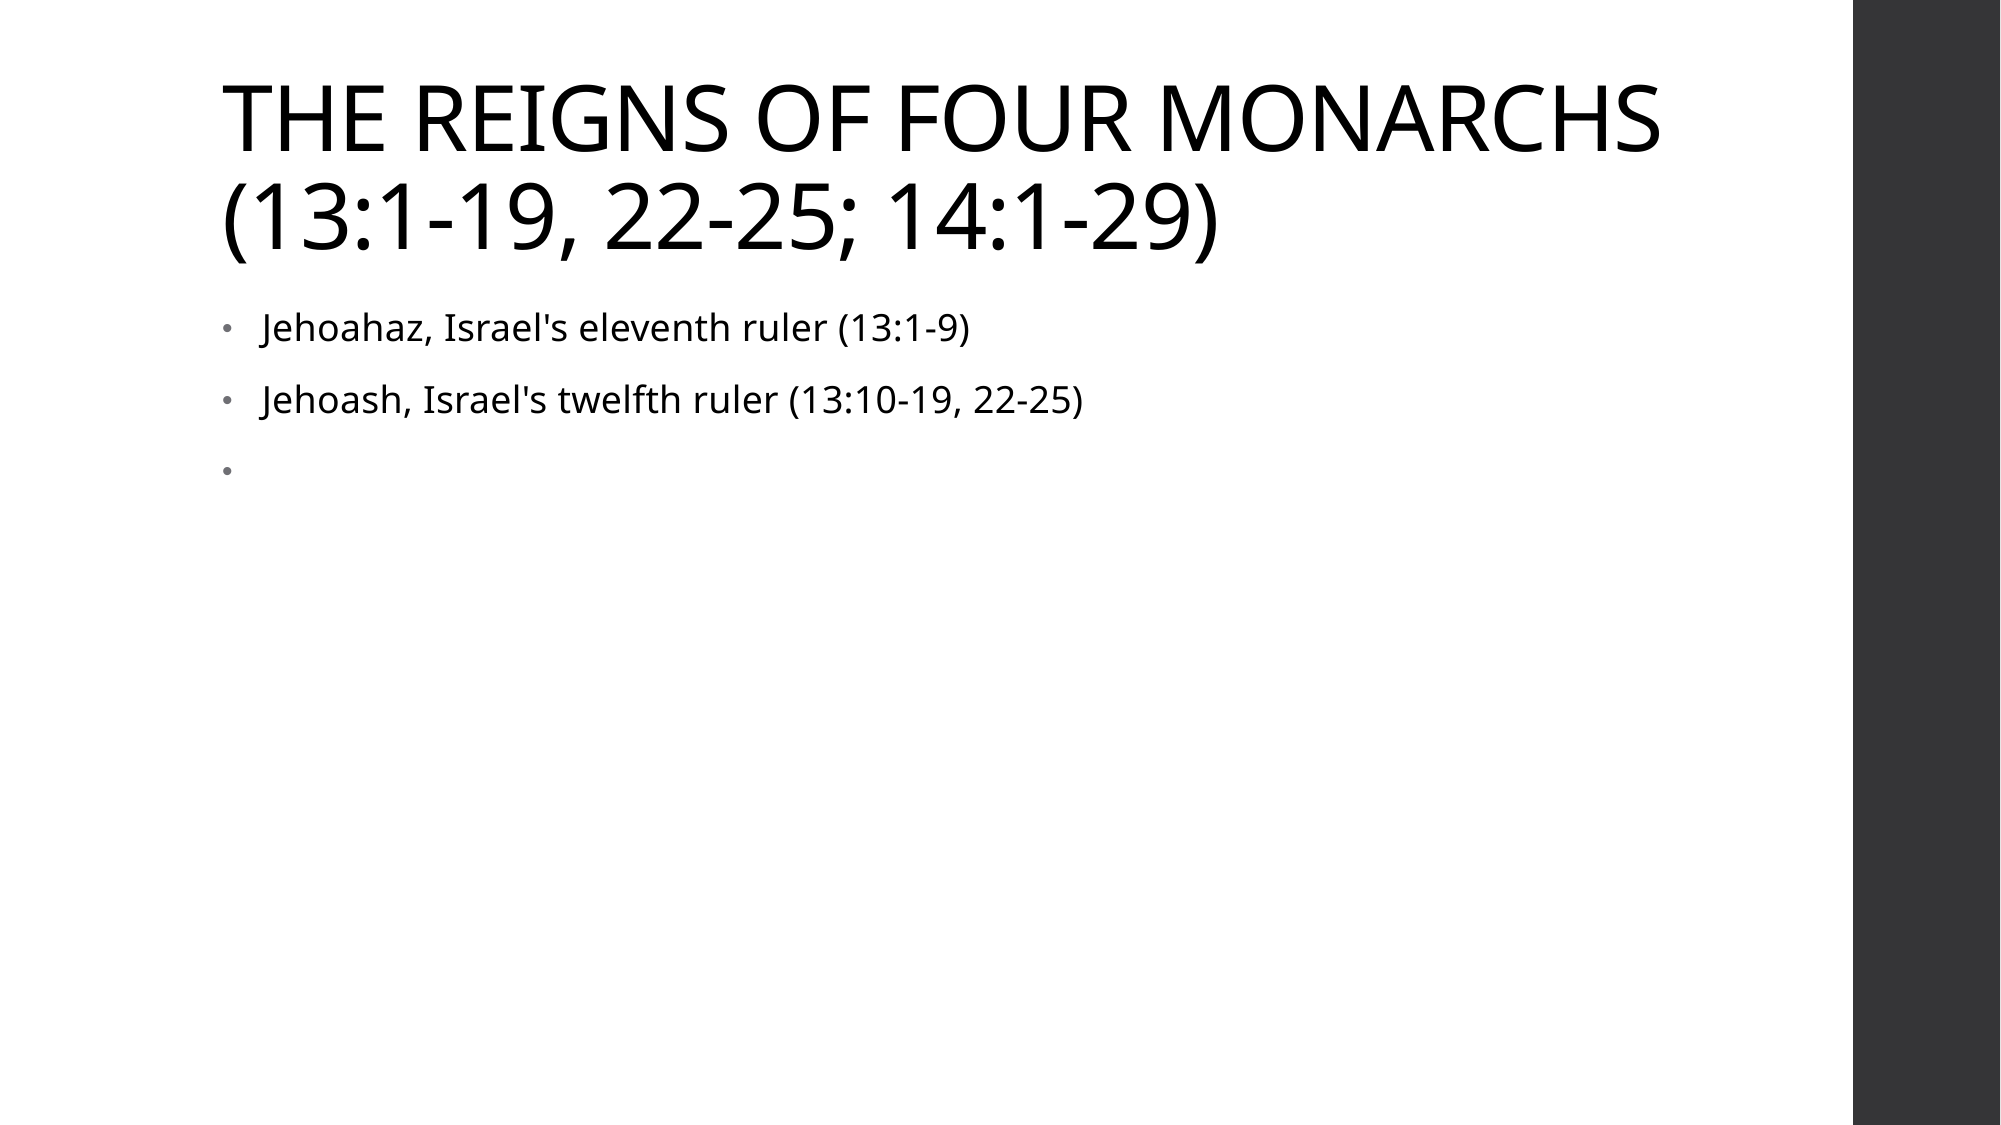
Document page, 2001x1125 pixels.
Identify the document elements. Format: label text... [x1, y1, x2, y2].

title THE REIGNS OF FOUR MONARCHS (13:1-19, 22-25; 14:1-29) [206, 60, 1797, 278]
list Jehoahaz, Israel's eleventh ruler (13:1-9) Jehoash, Israel's twelfth ruler (13:10-19, 22-25) [206, 299, 1617, 1014]
